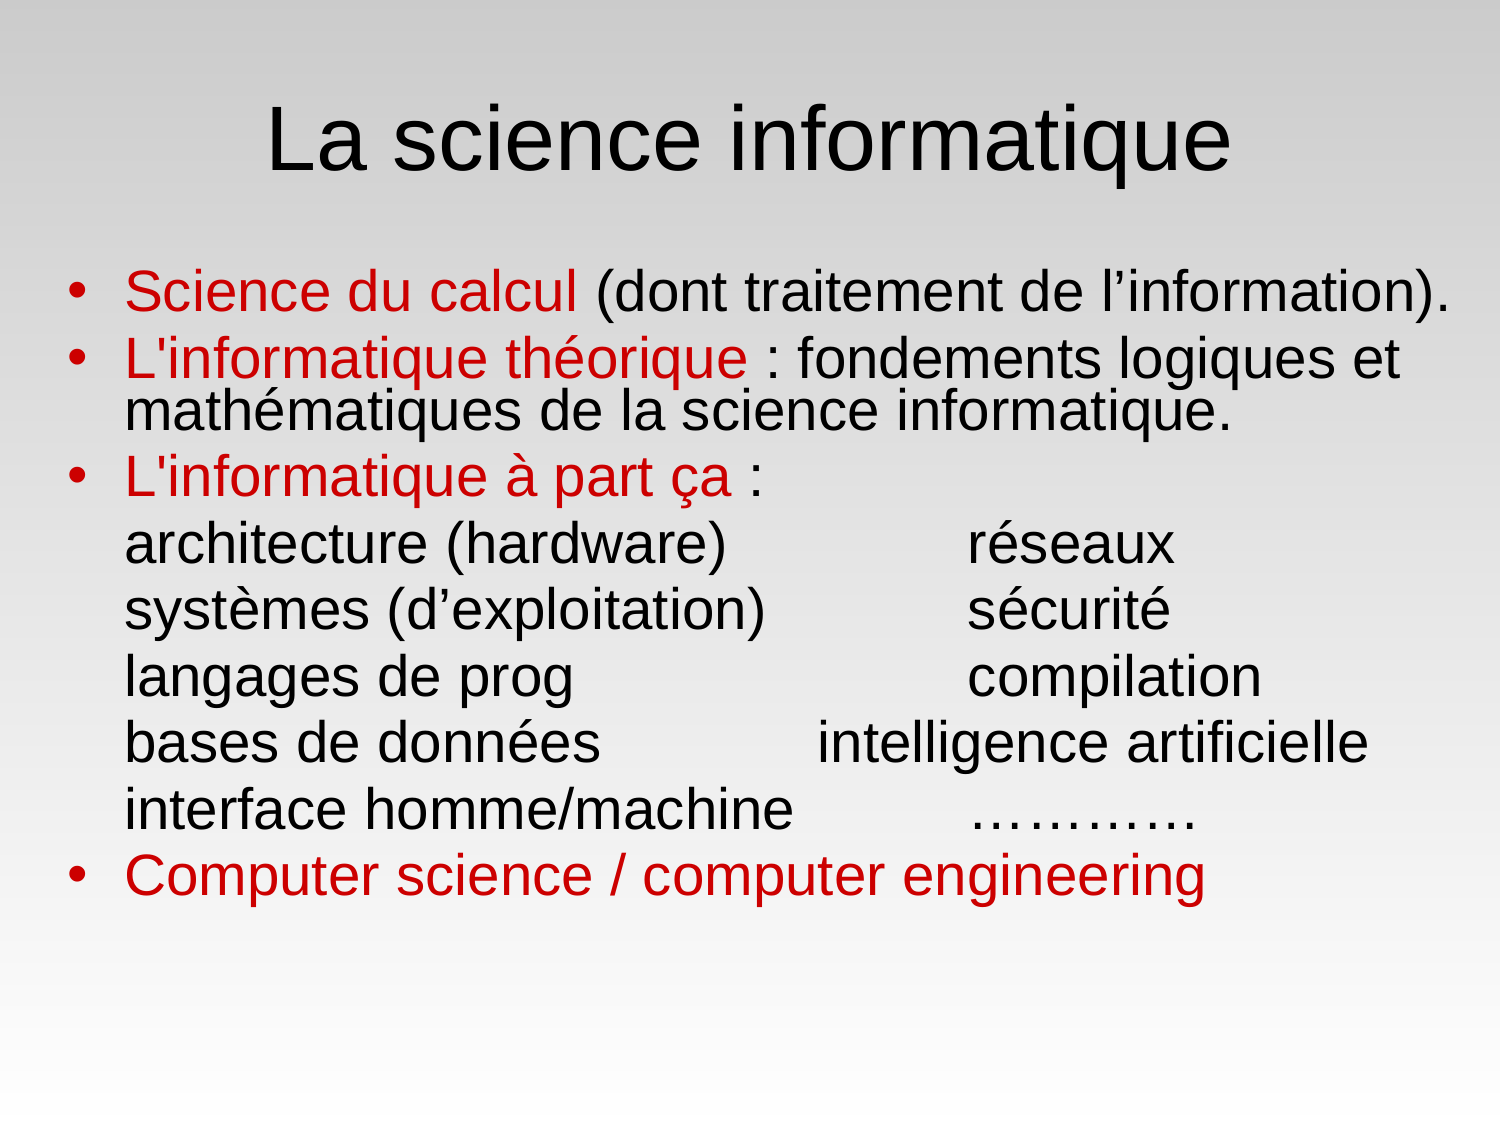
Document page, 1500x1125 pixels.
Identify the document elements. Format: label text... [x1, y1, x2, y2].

list Science du calcul (dont traitement de l’information). L'informatique théorique : fondements logiques et mathématiques de la science informatique. L'informatique à part ça : architecture (hardware) réseaux systèmes (d’exploitation) sécurité langages de prog compilation bases de données intelligence artificielle interface homme/machine ………… Computer science / computer engineering [53, 262, 1500, 1006]
title La science informatique [75, 45, 1426, 233]
